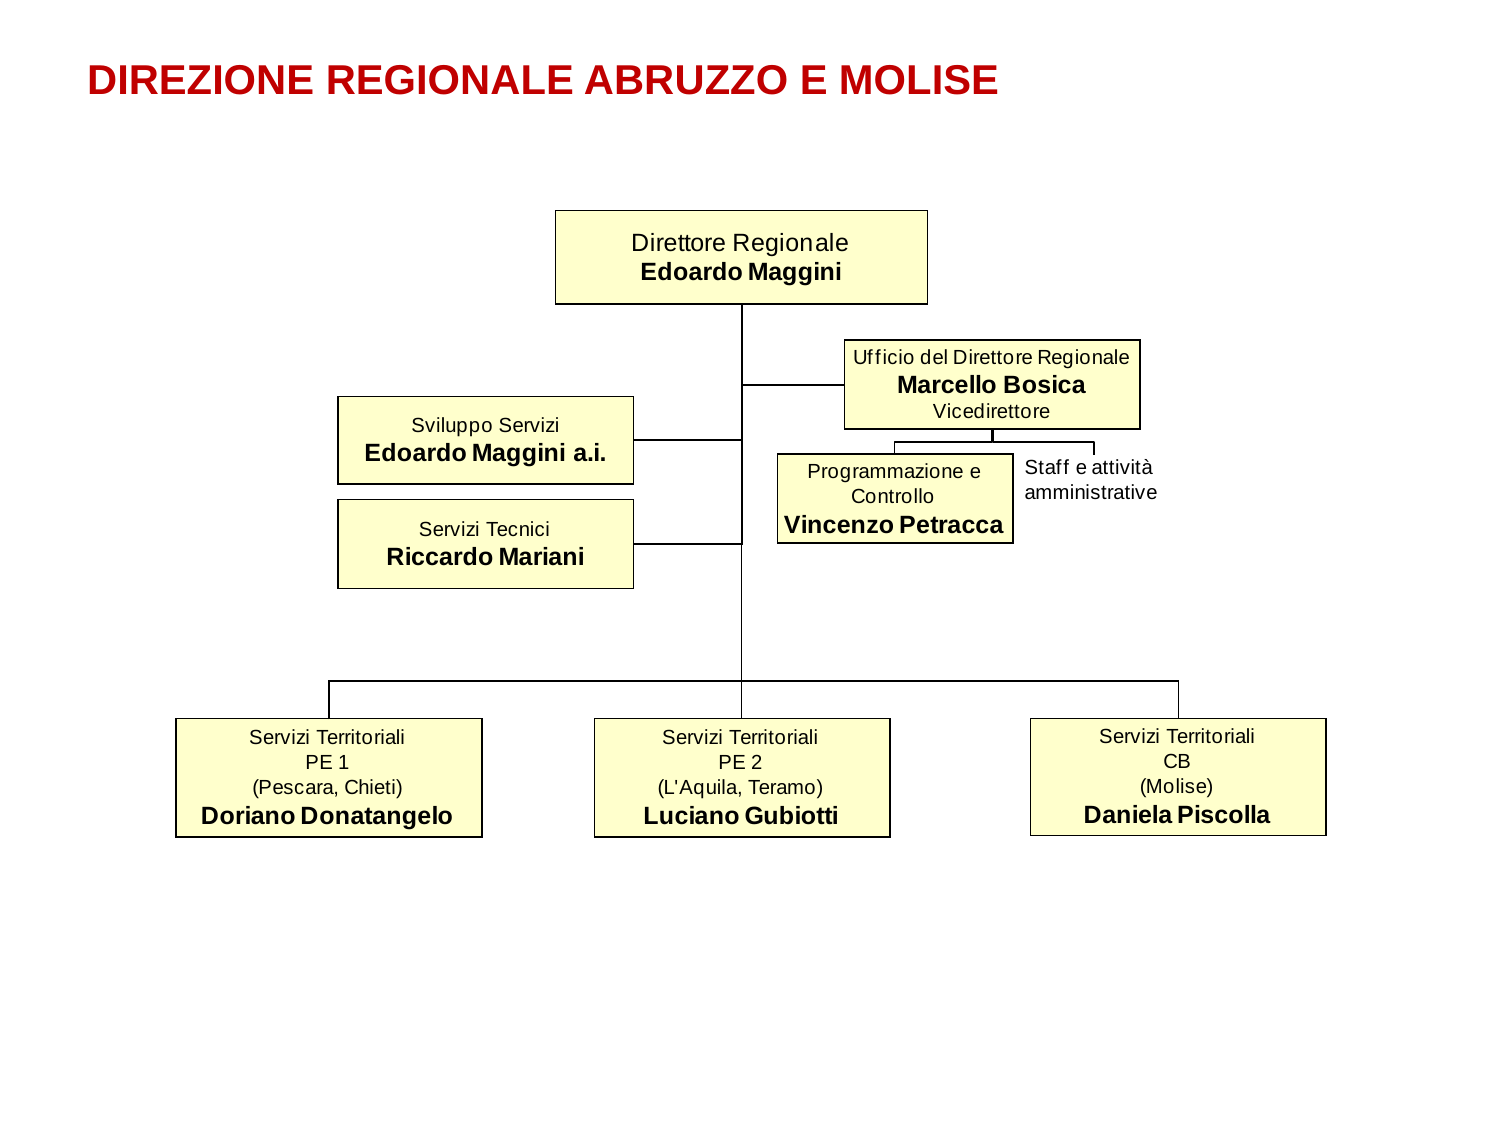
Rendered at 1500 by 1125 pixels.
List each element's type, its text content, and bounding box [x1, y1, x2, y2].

title DIREZIONE REGIONALE ABRUZZO E MOLISE [72, 45, 1462, 128]
picture [173, 208, 1327, 838]
